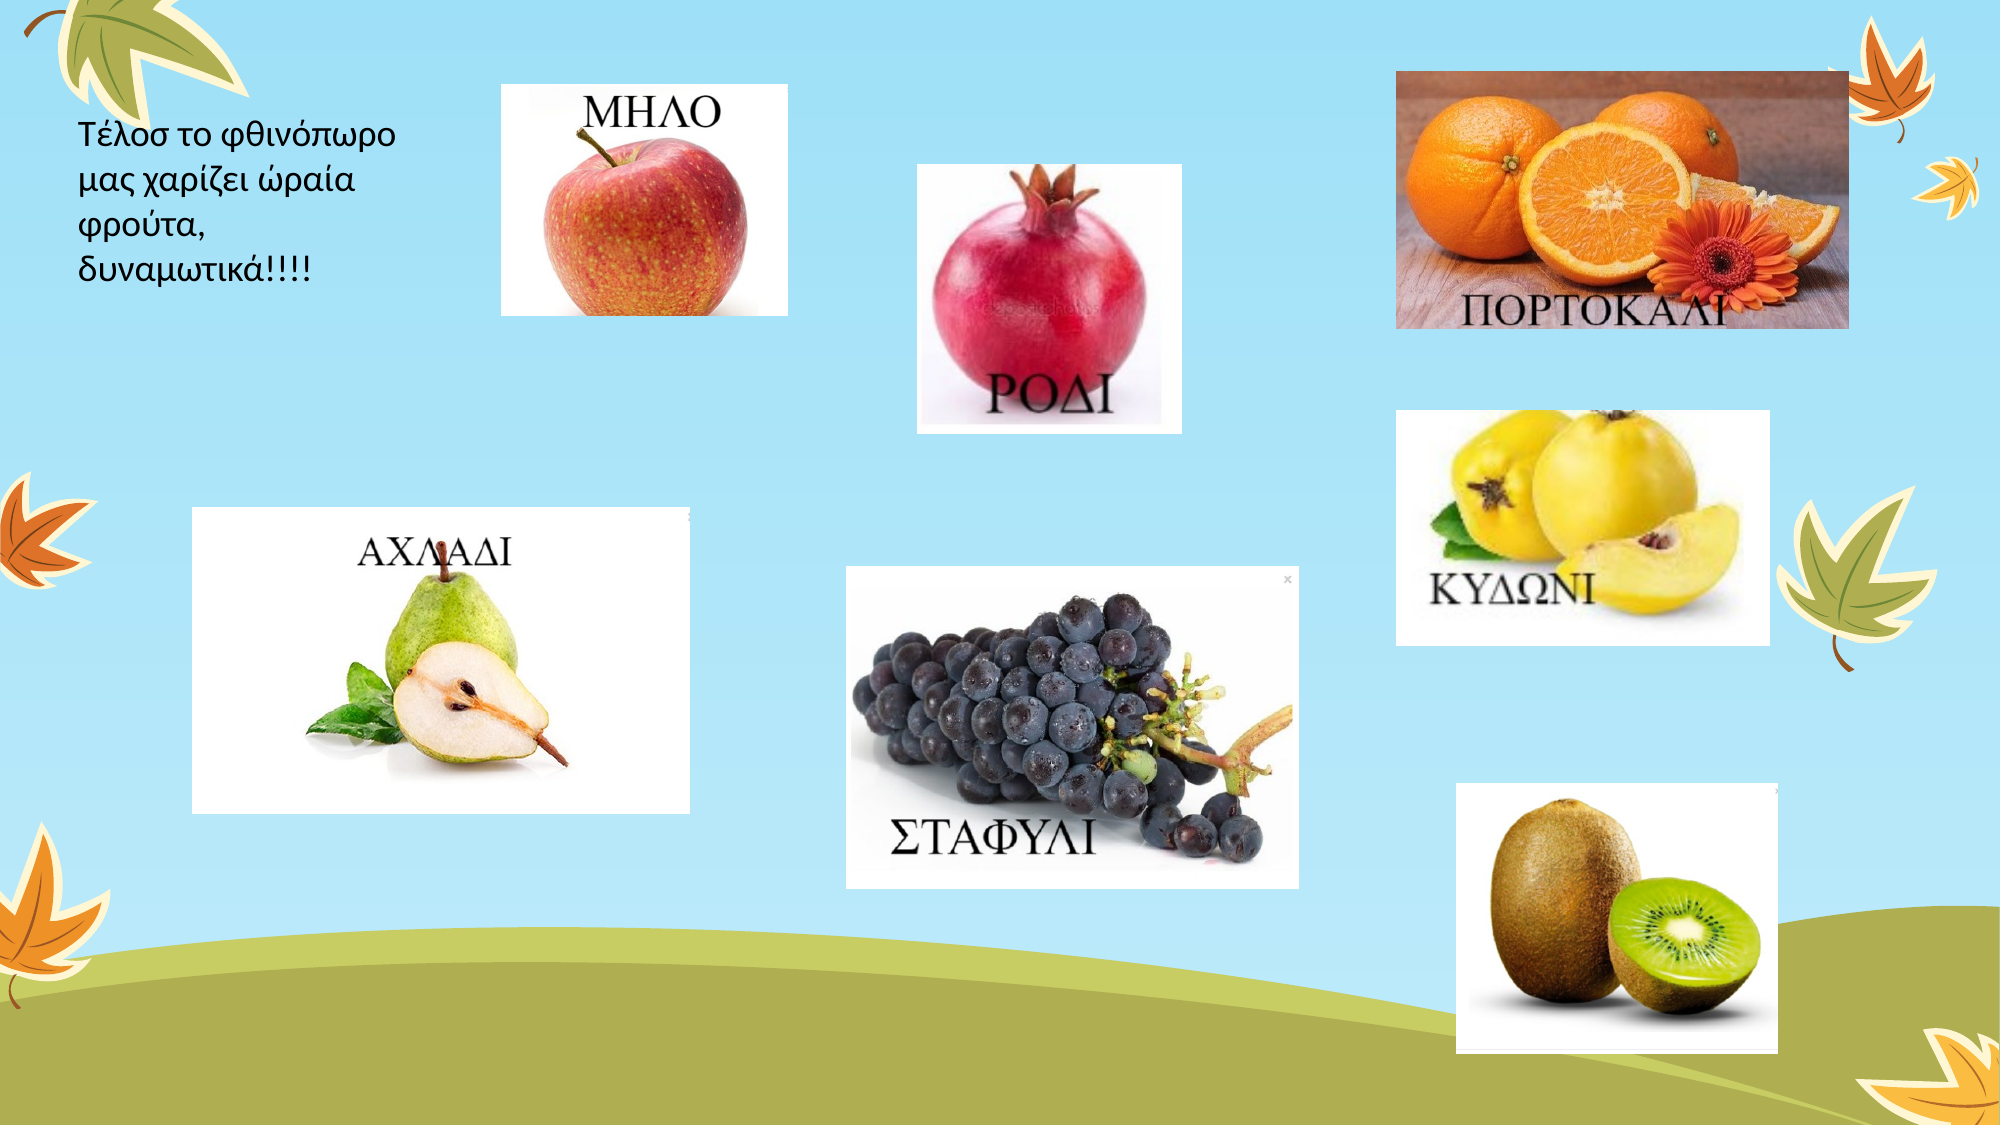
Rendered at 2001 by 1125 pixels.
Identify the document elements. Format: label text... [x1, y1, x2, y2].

picture [1396, 71, 1849, 329]
picture [917, 164, 1182, 434]
picture [192, 507, 690, 814]
picture [1396, 410, 1770, 646]
picture [846, 566, 1299, 889]
picture [501, 84, 788, 316]
picture [1456, 783, 1778, 1054]
text_box Τέλοσ το φθινόπωρο μας χαρίζει ώραία φρούτα, δυναμωτικά!!!! [62, 101, 441, 299]
